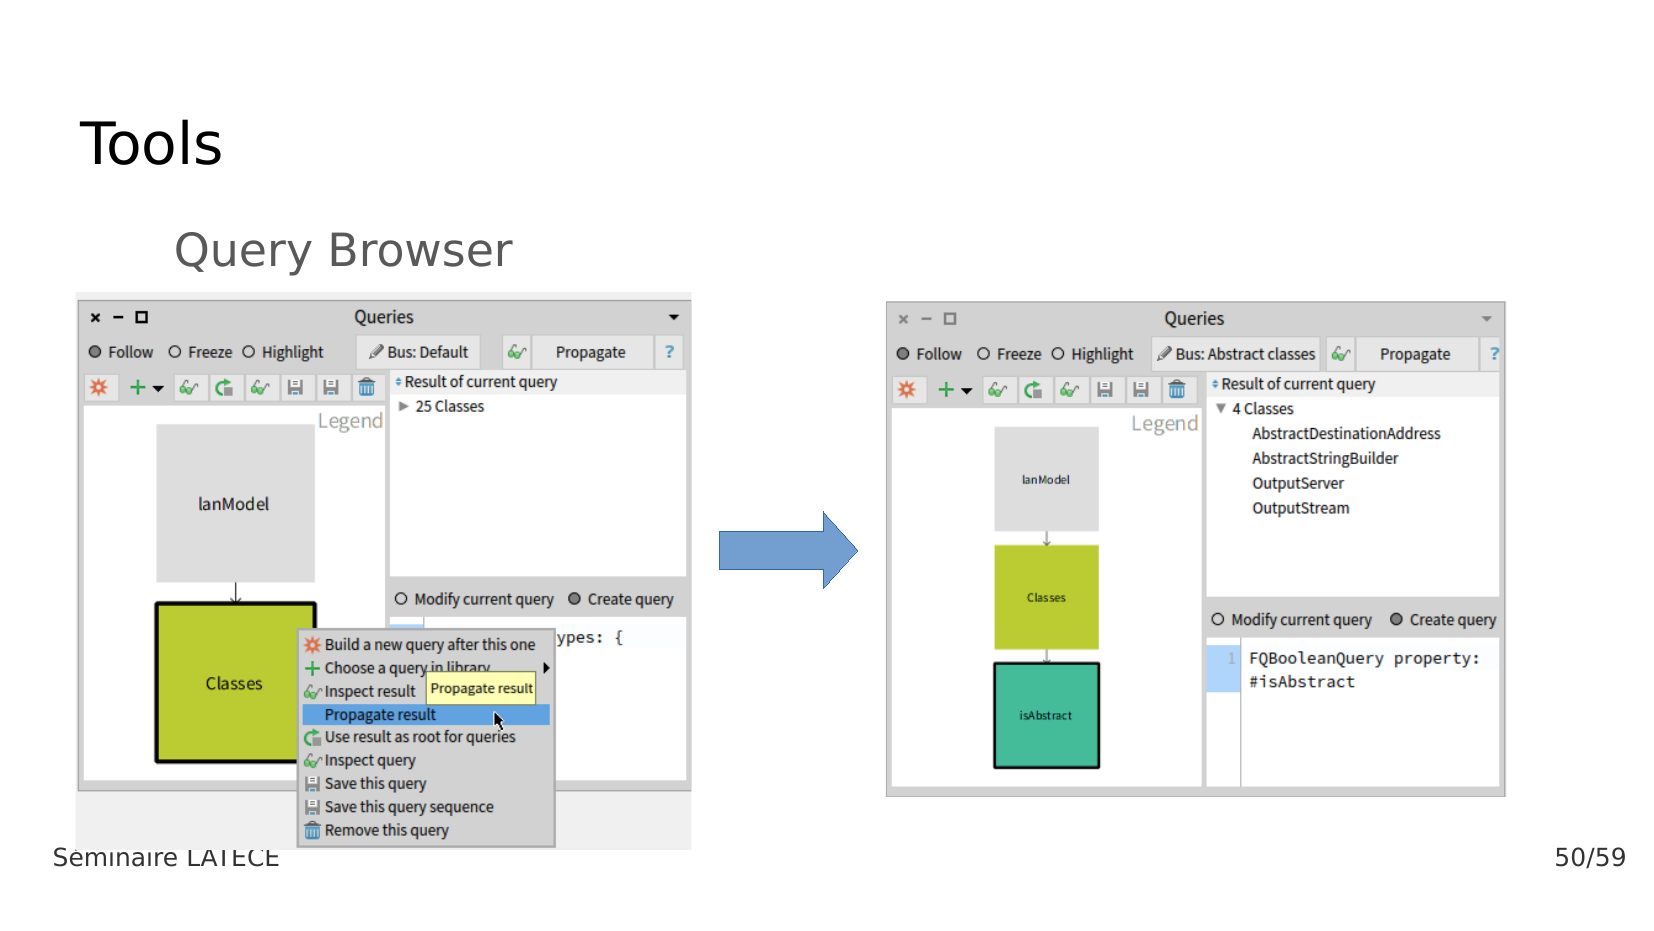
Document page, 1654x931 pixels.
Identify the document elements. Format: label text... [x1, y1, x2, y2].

text_box [719, 511, 858, 589]
title Tools [80, 97, 1479, 192]
picture [885, 301, 1507, 797]
picture [75, 292, 692, 850]
list Query Browser [157, 223, 1578, 797]
